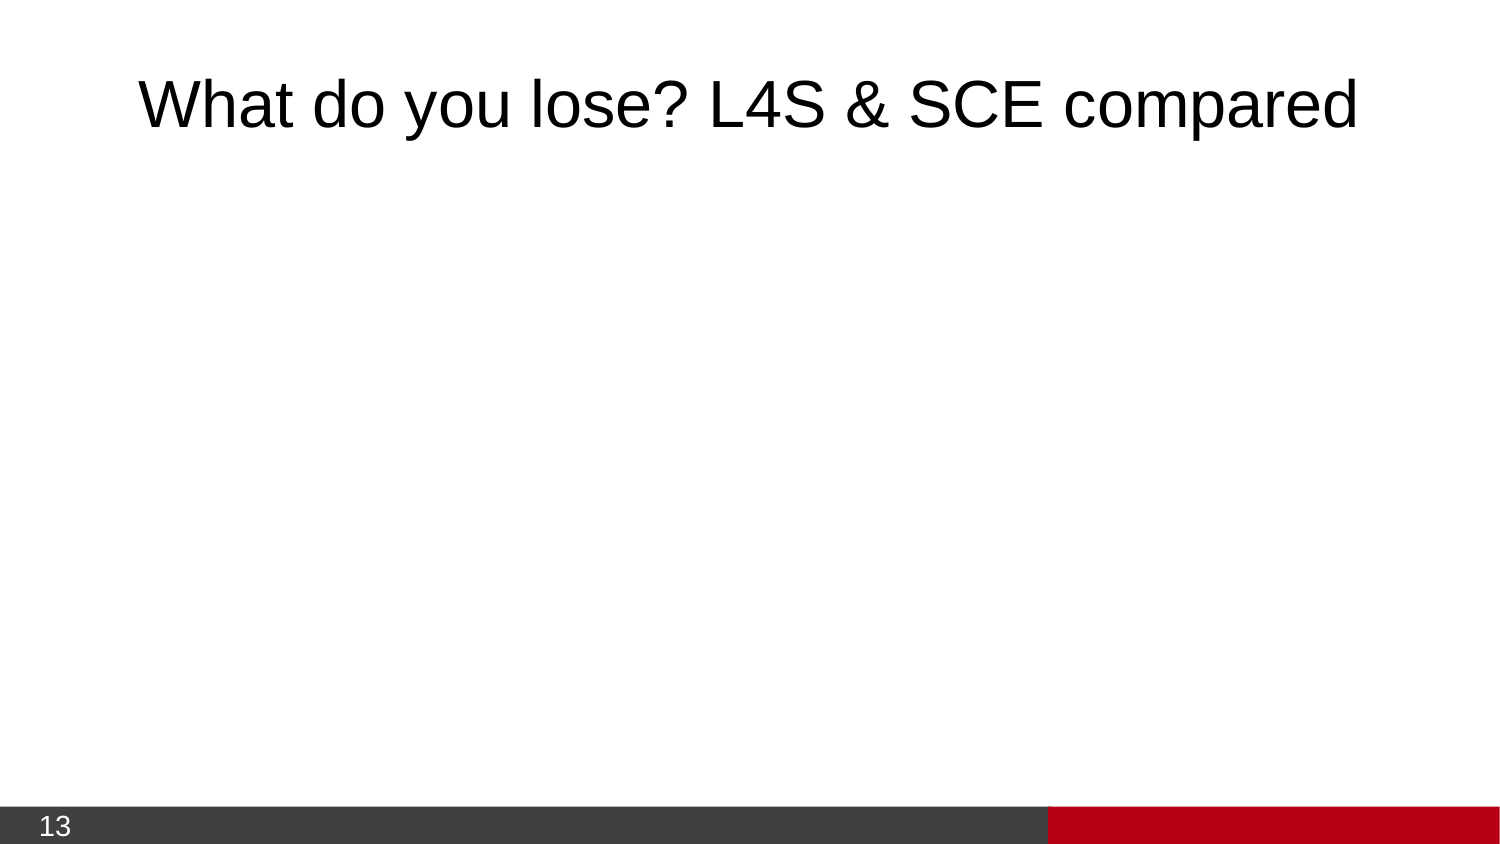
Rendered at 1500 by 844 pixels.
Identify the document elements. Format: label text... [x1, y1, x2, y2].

title What do you lose? L4S & SCE compared [75, 33, 1425, 175]
